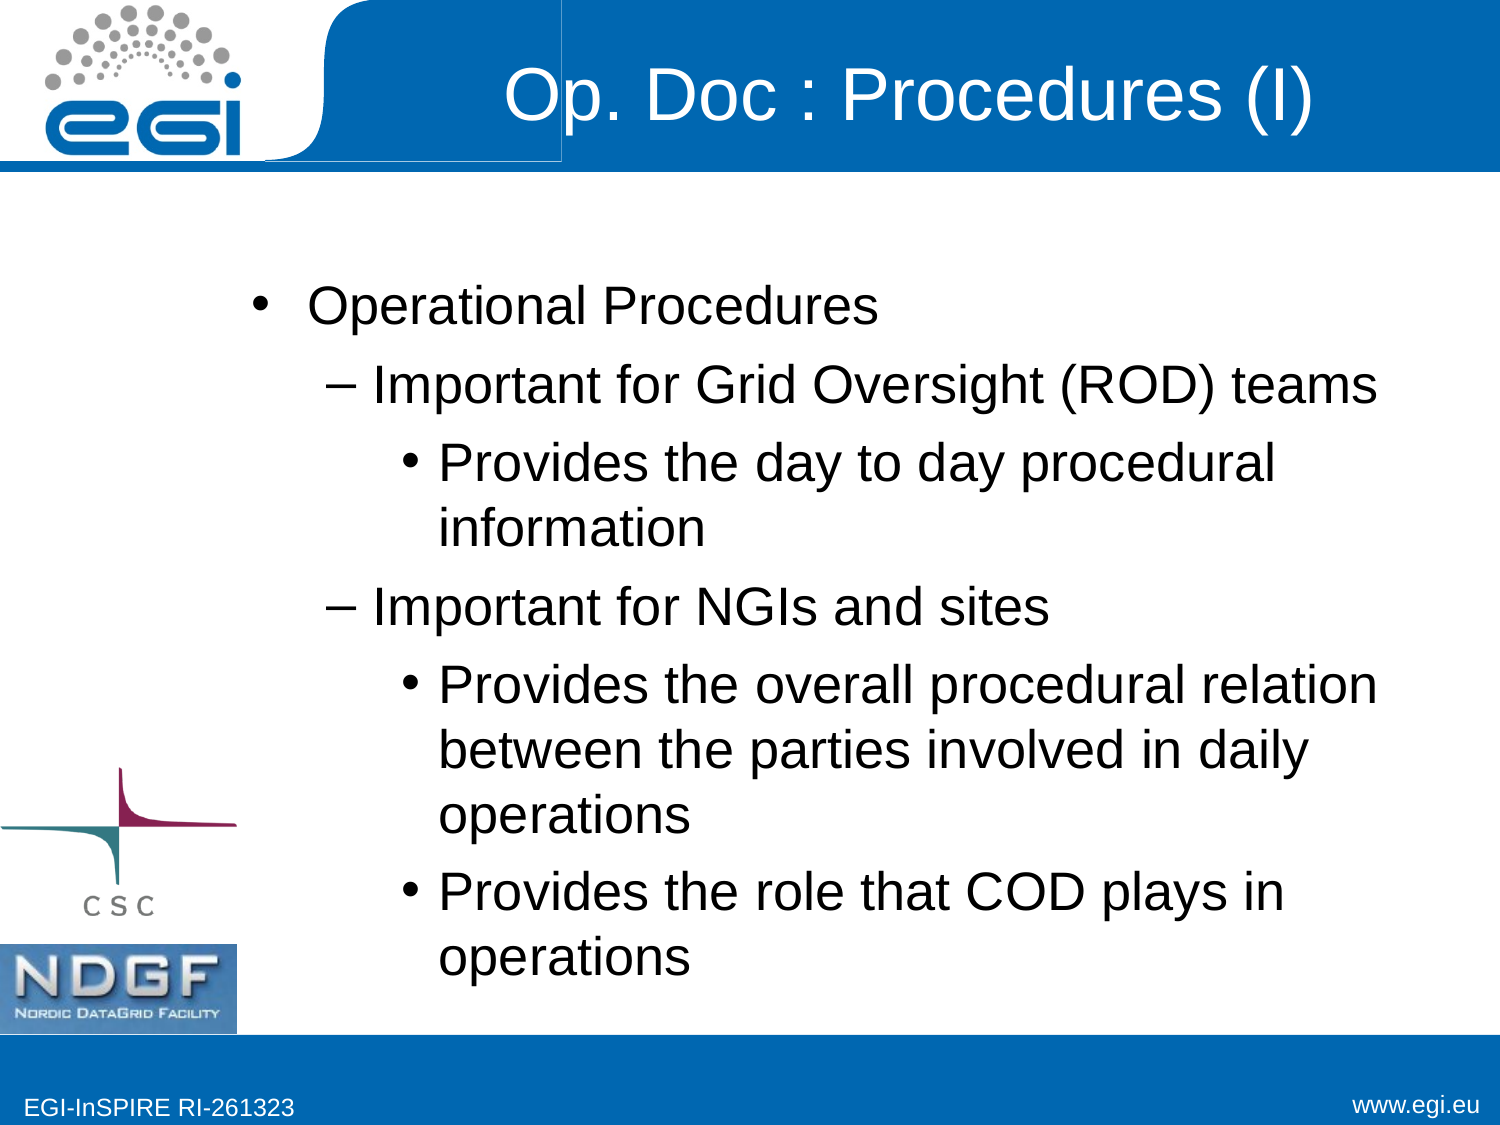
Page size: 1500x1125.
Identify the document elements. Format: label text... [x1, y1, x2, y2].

title Op. Doc : Procedures (I) [348, 0, 1471, 216]
picture [0, 0, 265, 161]
picture [0, 944, 237, 1034]
list Operational Procedures Important for Grid Oversight (ROD) teams Provides the day to day procedural information Important for NGIs and sites Provides the overall procedural relation between the parties involved in daily operations Provides the role that COD plays in operations [236, 262, 1426, 1021]
picture [0, 767, 236, 916]
